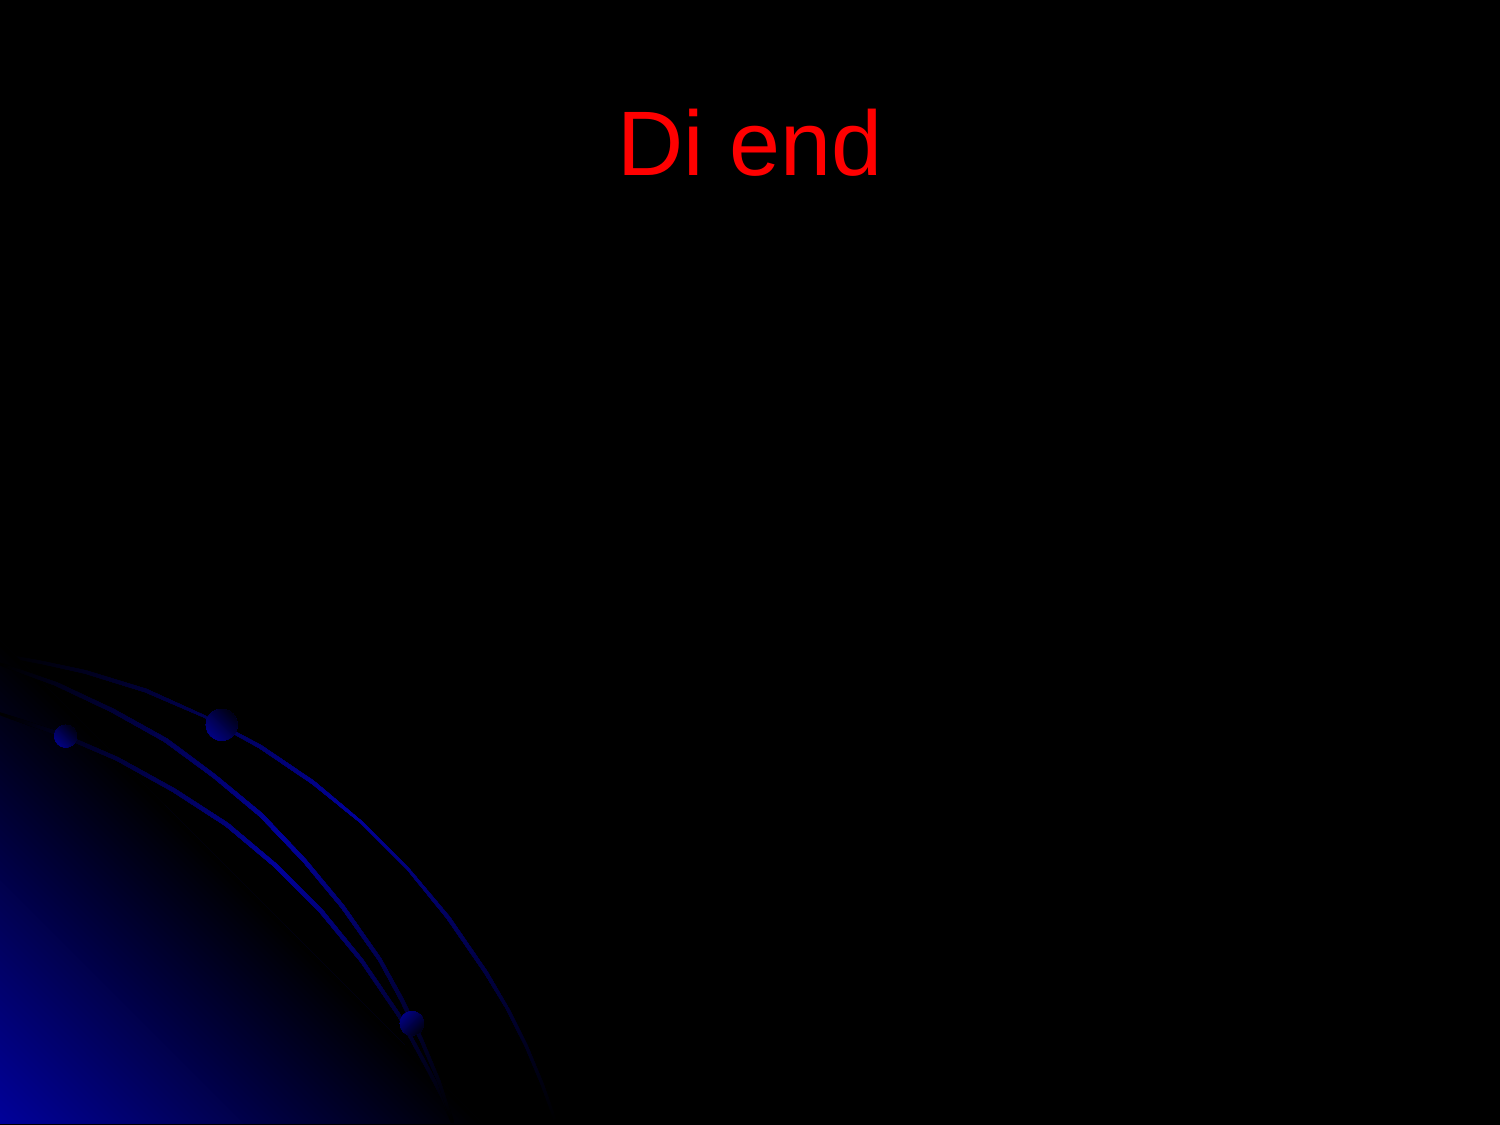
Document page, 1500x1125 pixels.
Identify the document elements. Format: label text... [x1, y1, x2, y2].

title Di end [75, 45, 1425, 233]
